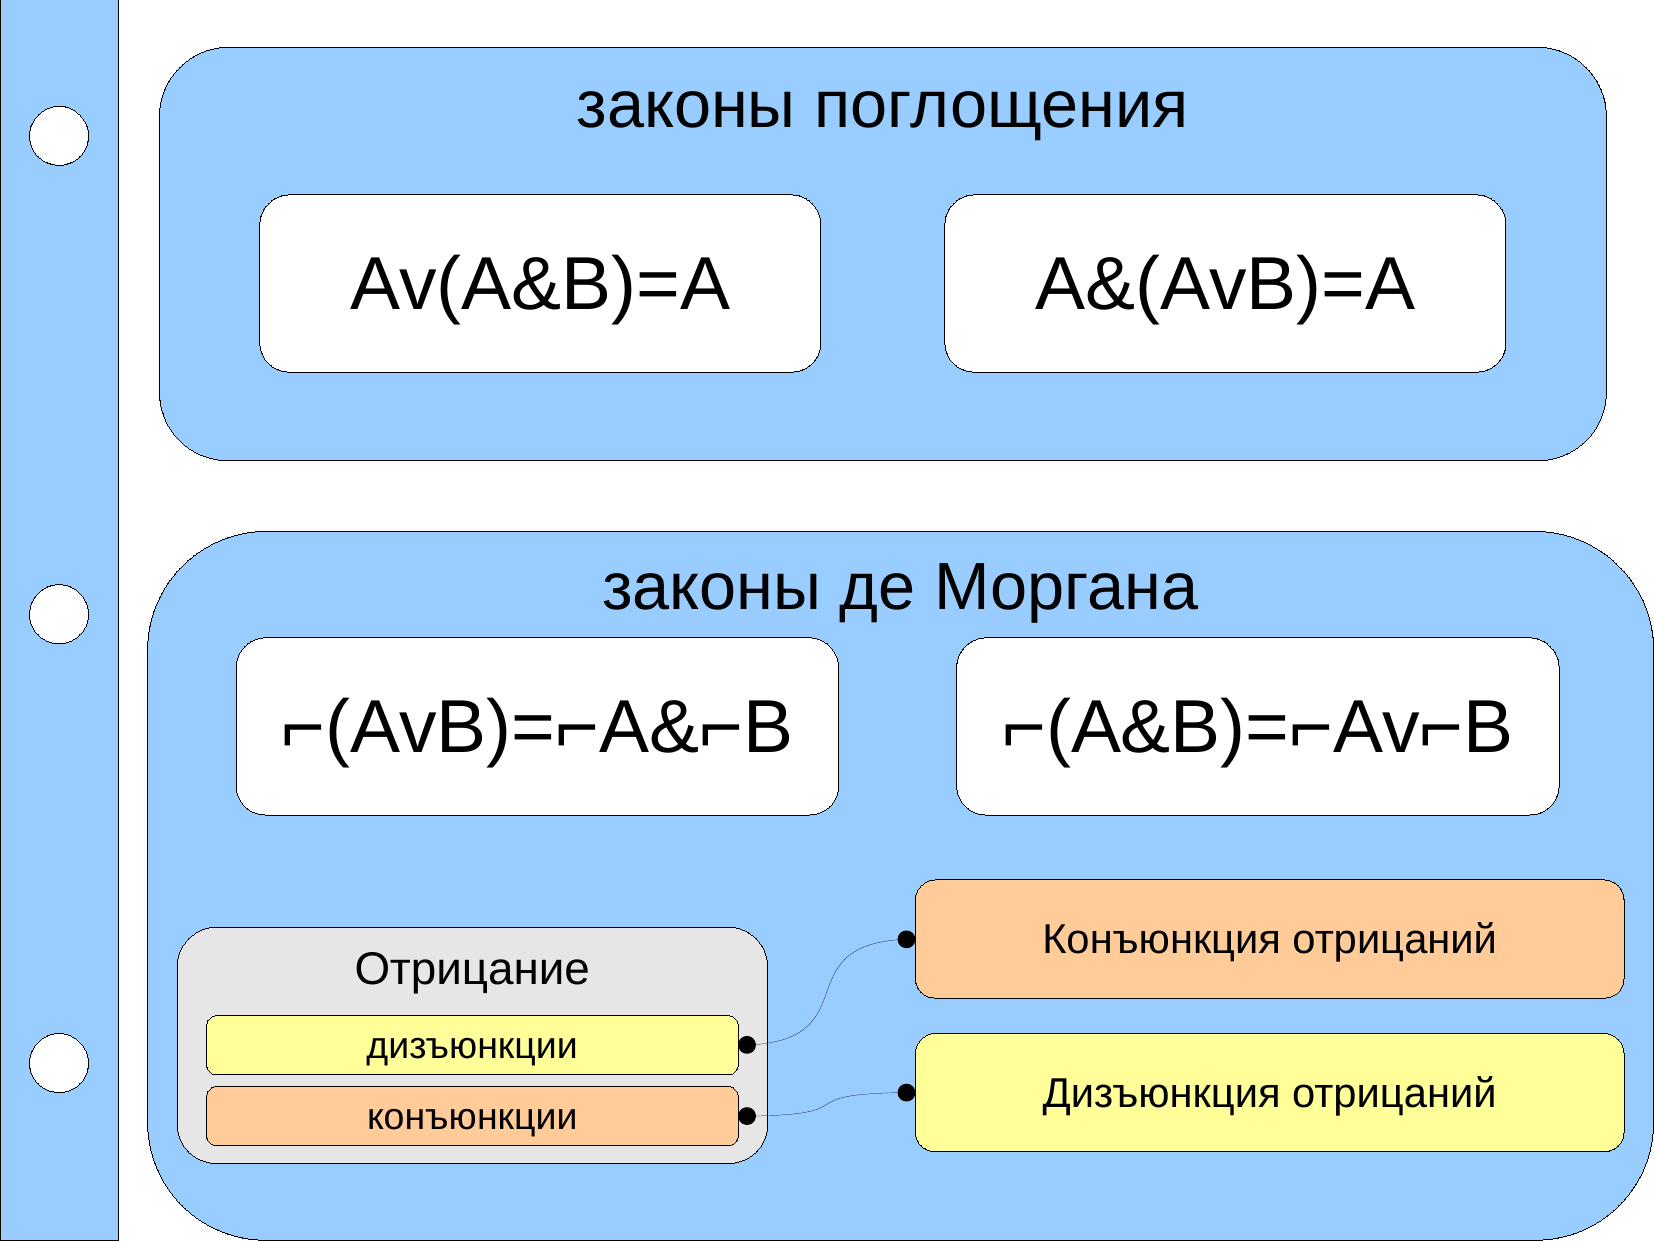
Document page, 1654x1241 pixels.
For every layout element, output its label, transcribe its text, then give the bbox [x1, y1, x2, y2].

text_box Конъюнкция отрицаний [915, 879, 1625, 999]
text_box ⌐(A&B)=⌐Av⌐B [956, 637, 1560, 816]
text_box дизъюнкции [206, 1015, 739, 1075]
text_box законы поглощения [159, 47, 1607, 461]
text_box конъюнкции [206, 1086, 739, 1146]
text_box Отрицание [177, 927, 768, 1164]
text_box A&(AvB)=A [944, 194, 1506, 373]
text_box Av(A&B)=A [259, 194, 821, 373]
text_box законы де Моргана [147, 531, 1654, 1241]
text_box Дизъюнкция отрицаний [915, 1033, 1625, 1152]
text_box ⌐(AvB)=⌐A&⌐B [236, 637, 839, 816]
text_box [0, 0, 119, 1241]
